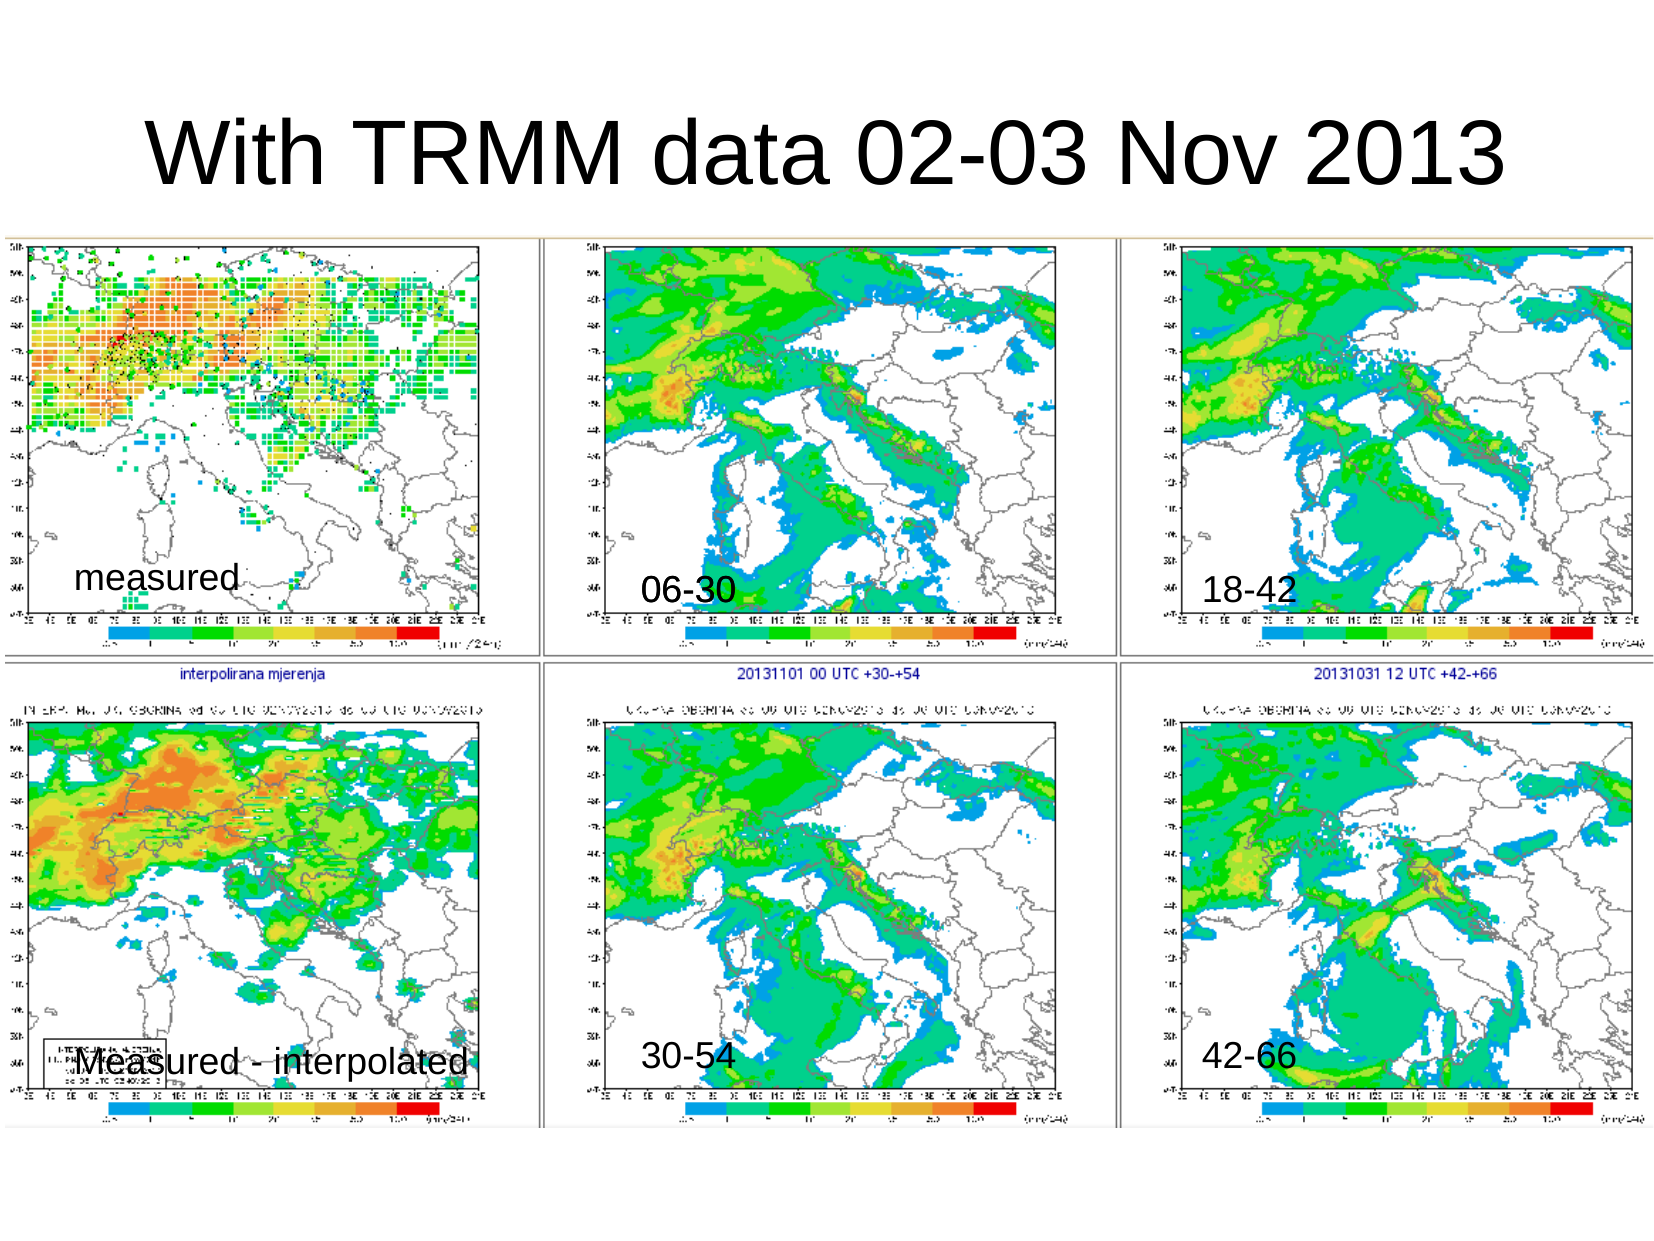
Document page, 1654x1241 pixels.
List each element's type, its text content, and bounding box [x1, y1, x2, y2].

text_box 42-66 [1187, 1027, 1313, 1085]
title With TRMM data 02-03 Nov 2013 [82, 49, 1571, 235]
text_box Measured - interpolated [59, 1033, 484, 1091]
picture [5, 235, 1654, 1128]
text_box 30-54 [626, 1027, 752, 1085]
text_box 06-30 [626, 561, 752, 618]
text_box measured [59, 549, 256, 607]
text_box 18-42 [1187, 561, 1313, 618]
